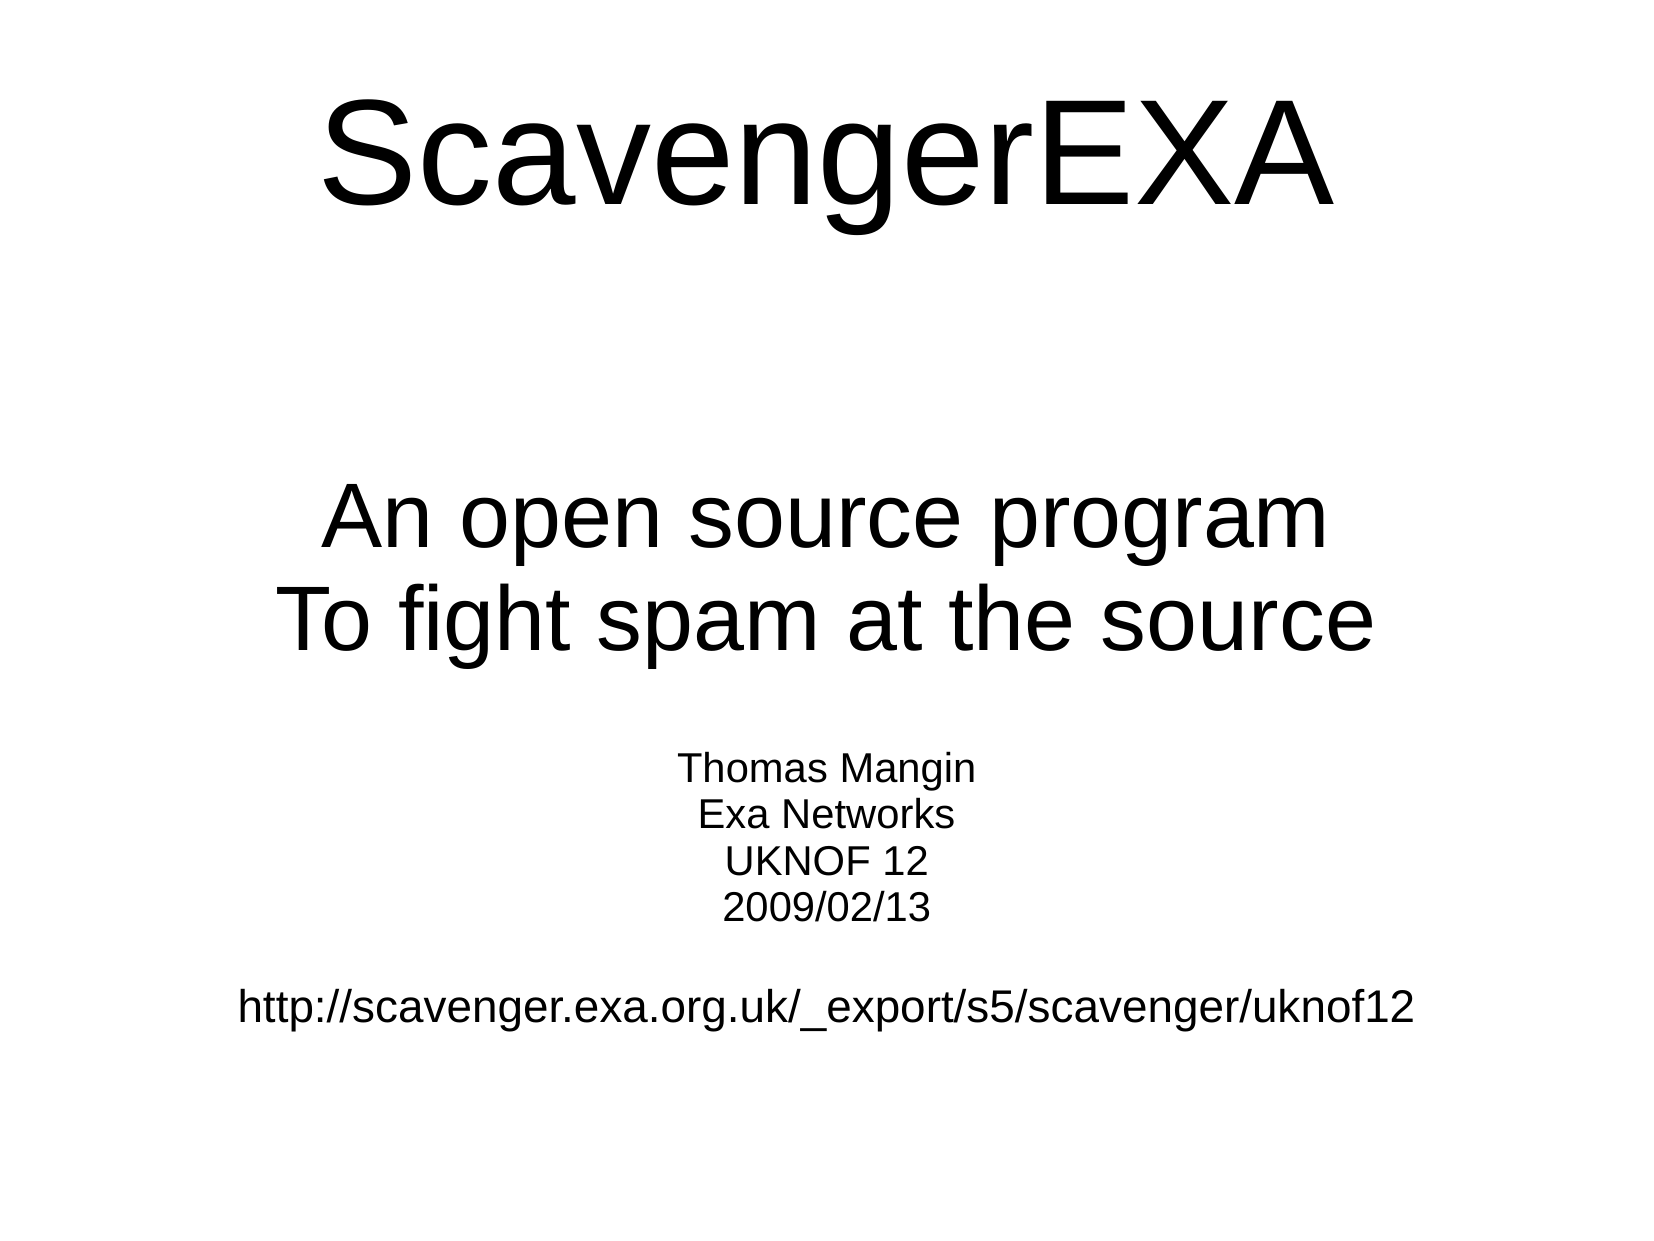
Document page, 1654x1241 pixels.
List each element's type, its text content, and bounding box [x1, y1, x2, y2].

subtitle An open source program To fight spam at the source Thomas Mangin Exa Networks UKNOF 12 2009/02/13 http://scavenger.exa.org.uk/_export/s5/scavenger/uknof12 [82, 297, 1571, 1102]
title ScavengerEXA [82, 56, 1571, 250]
